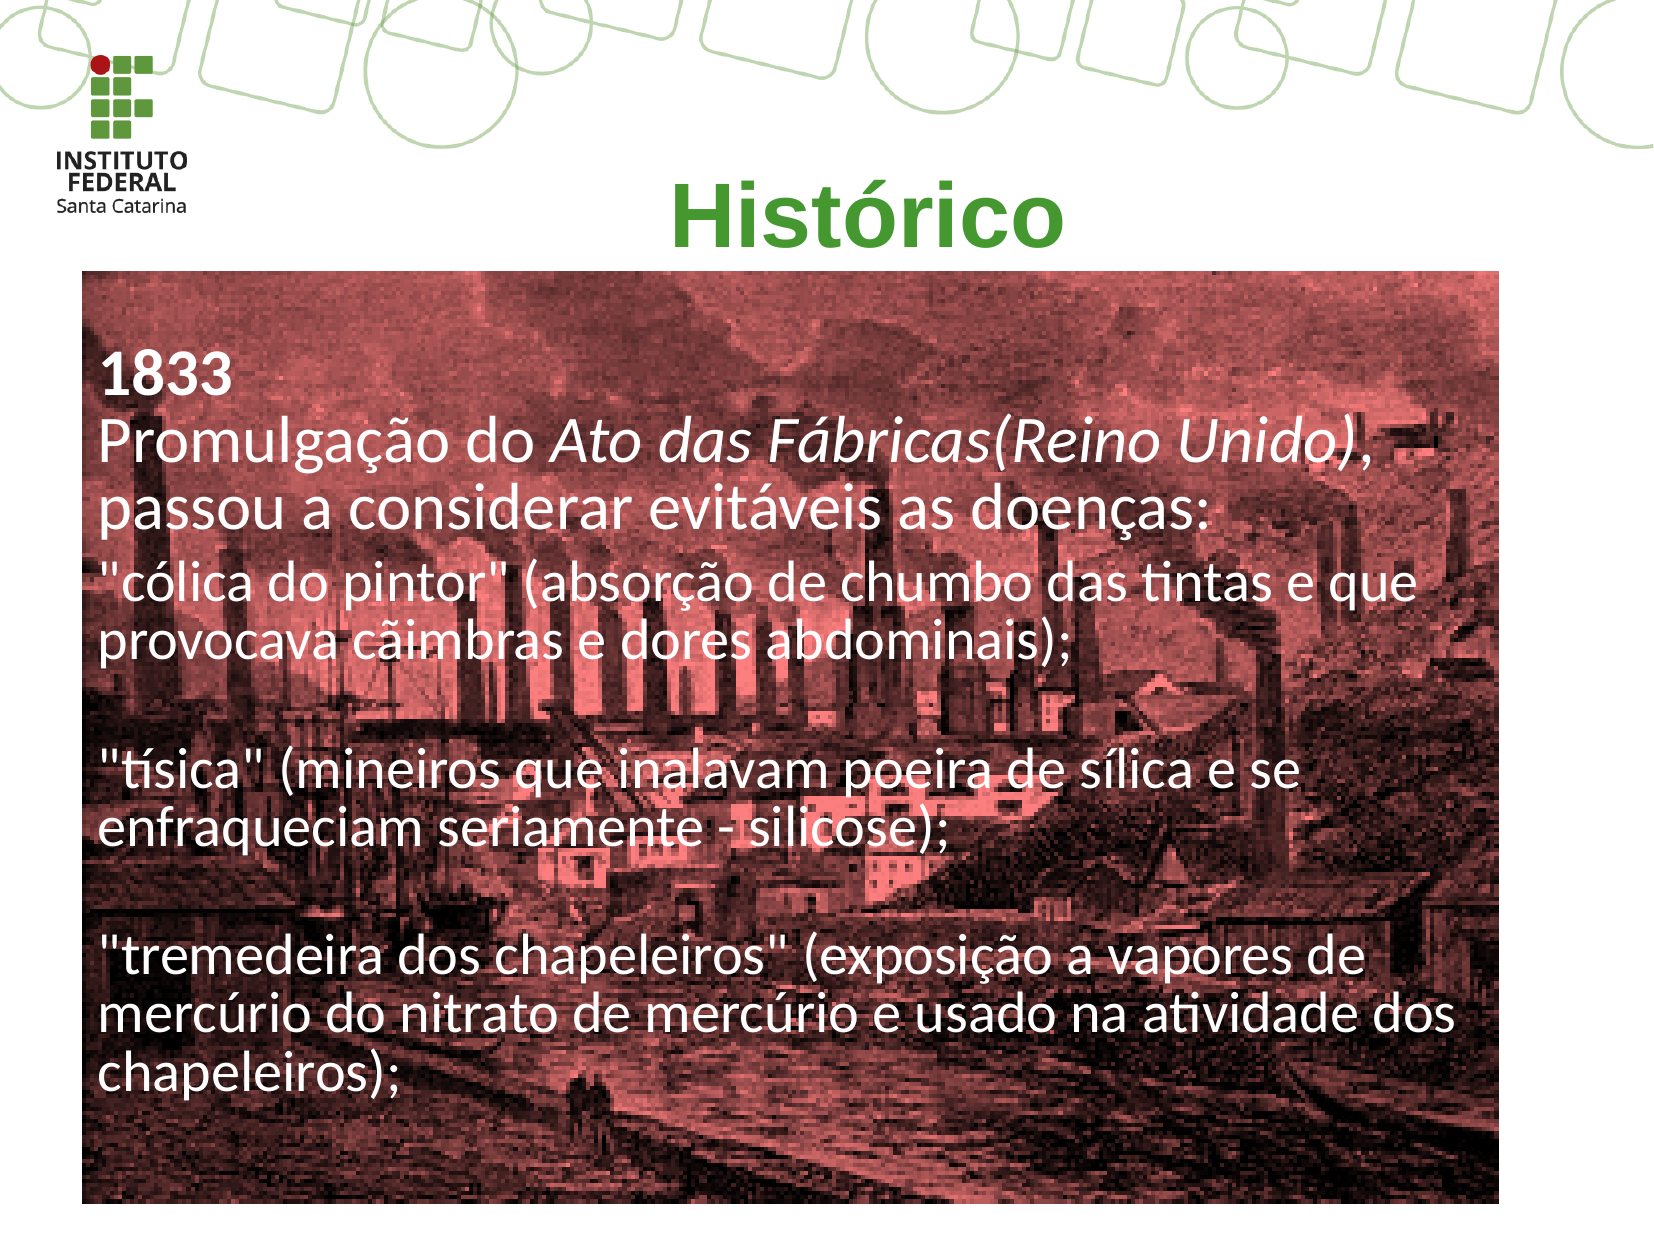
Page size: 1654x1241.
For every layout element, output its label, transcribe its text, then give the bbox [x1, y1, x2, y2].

text_box 1833 Promulgação do Ato das Fábricas(Reino Unido), passou a considerar evitáveis as doenças: "cólica do pintor" (absorção de chumbo das tintas e que provocava cãimbras e dores abdominais); "tísica" (mineiros que inalavam poeira de sílica e se enfraqueciam seriamente - silicose); "tremedeira dos chapeleiros" (exposição a vapores de mercúrio do nitrato de mercúrio e usado na atividade dos chapeleiros); [82, 338, 1583, 1111]
picture [0, 0, 1654, 1204]
title Histórico [212, 111, 1524, 319]
